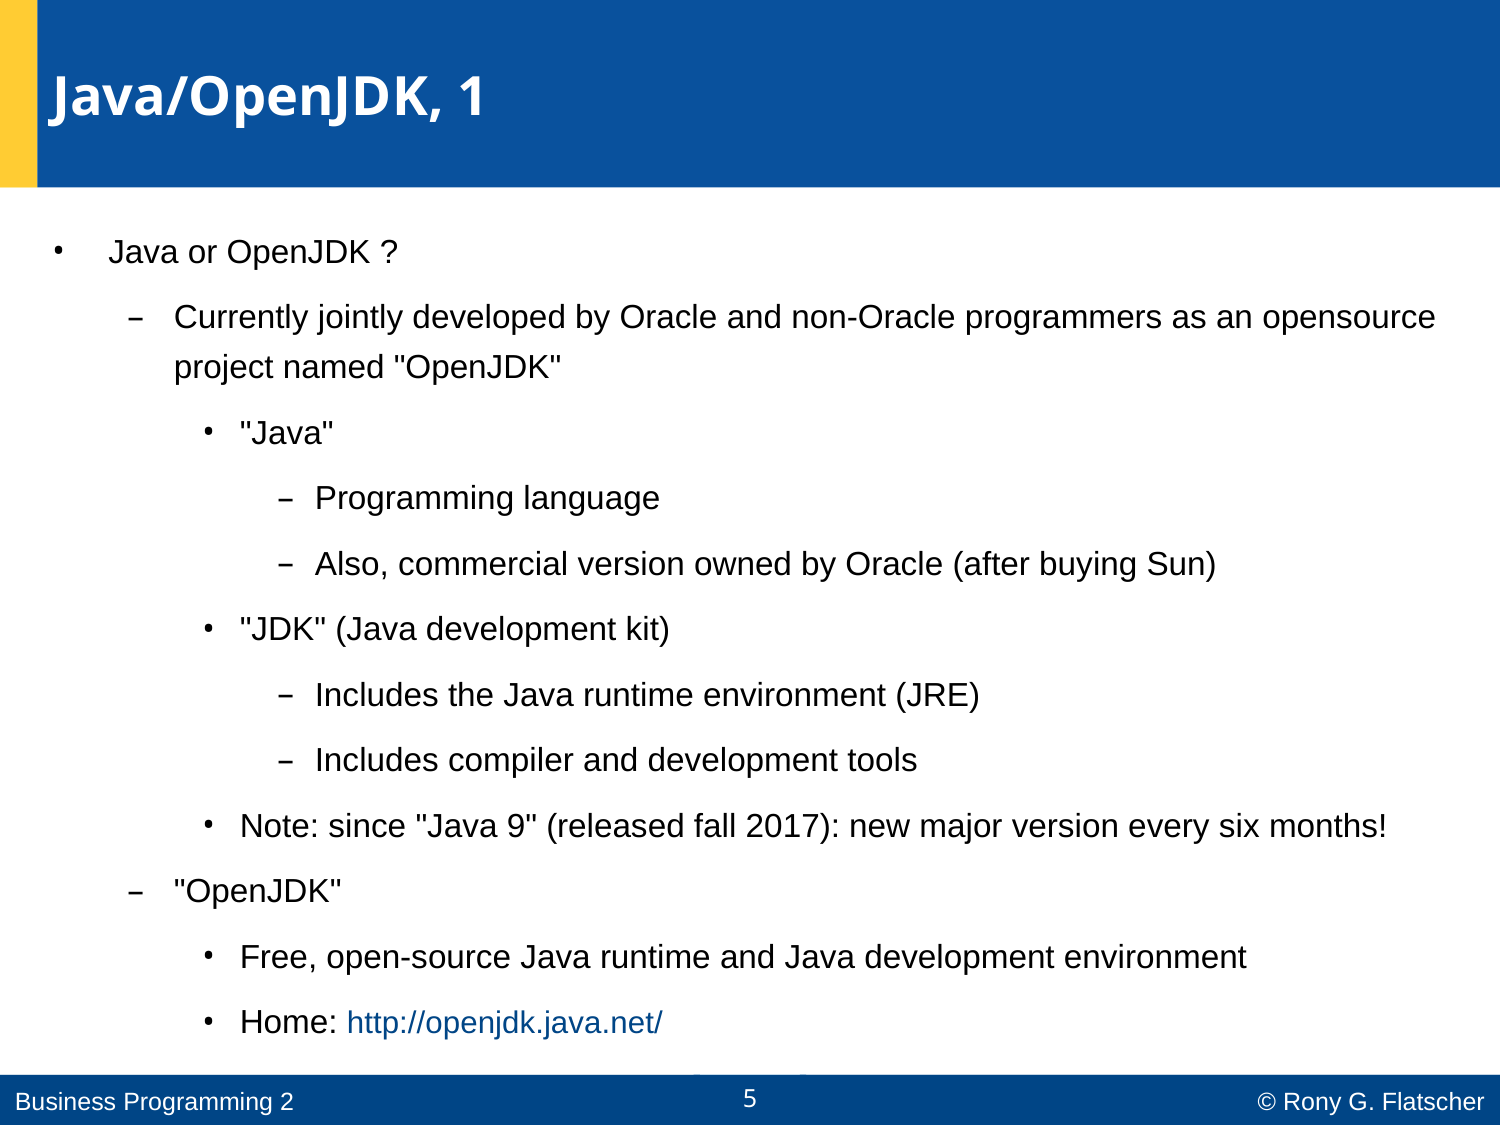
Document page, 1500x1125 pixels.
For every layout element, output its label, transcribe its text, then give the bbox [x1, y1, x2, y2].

list Java or OpenJDK ? Currently jointly developed by Oracle and non-Oracle programmers as an opensource project named "OpenJDK" "Java" Programming language Also, commercial version owned by Oracle (after buying Sun) "JDK" (Java development kit) Includes the Java runtime environment (JRE) Includes compiler and development tools Note: since "Java 9" (released fall 2017): new major version every six months! "OpenJDK" Free, open-source Java runtime and Java development environment Home: http://openjdk.java.net/ [37, 212, 1500, 1039]
title Java/OpenJDK, 1 [37, 0, 1500, 188]
